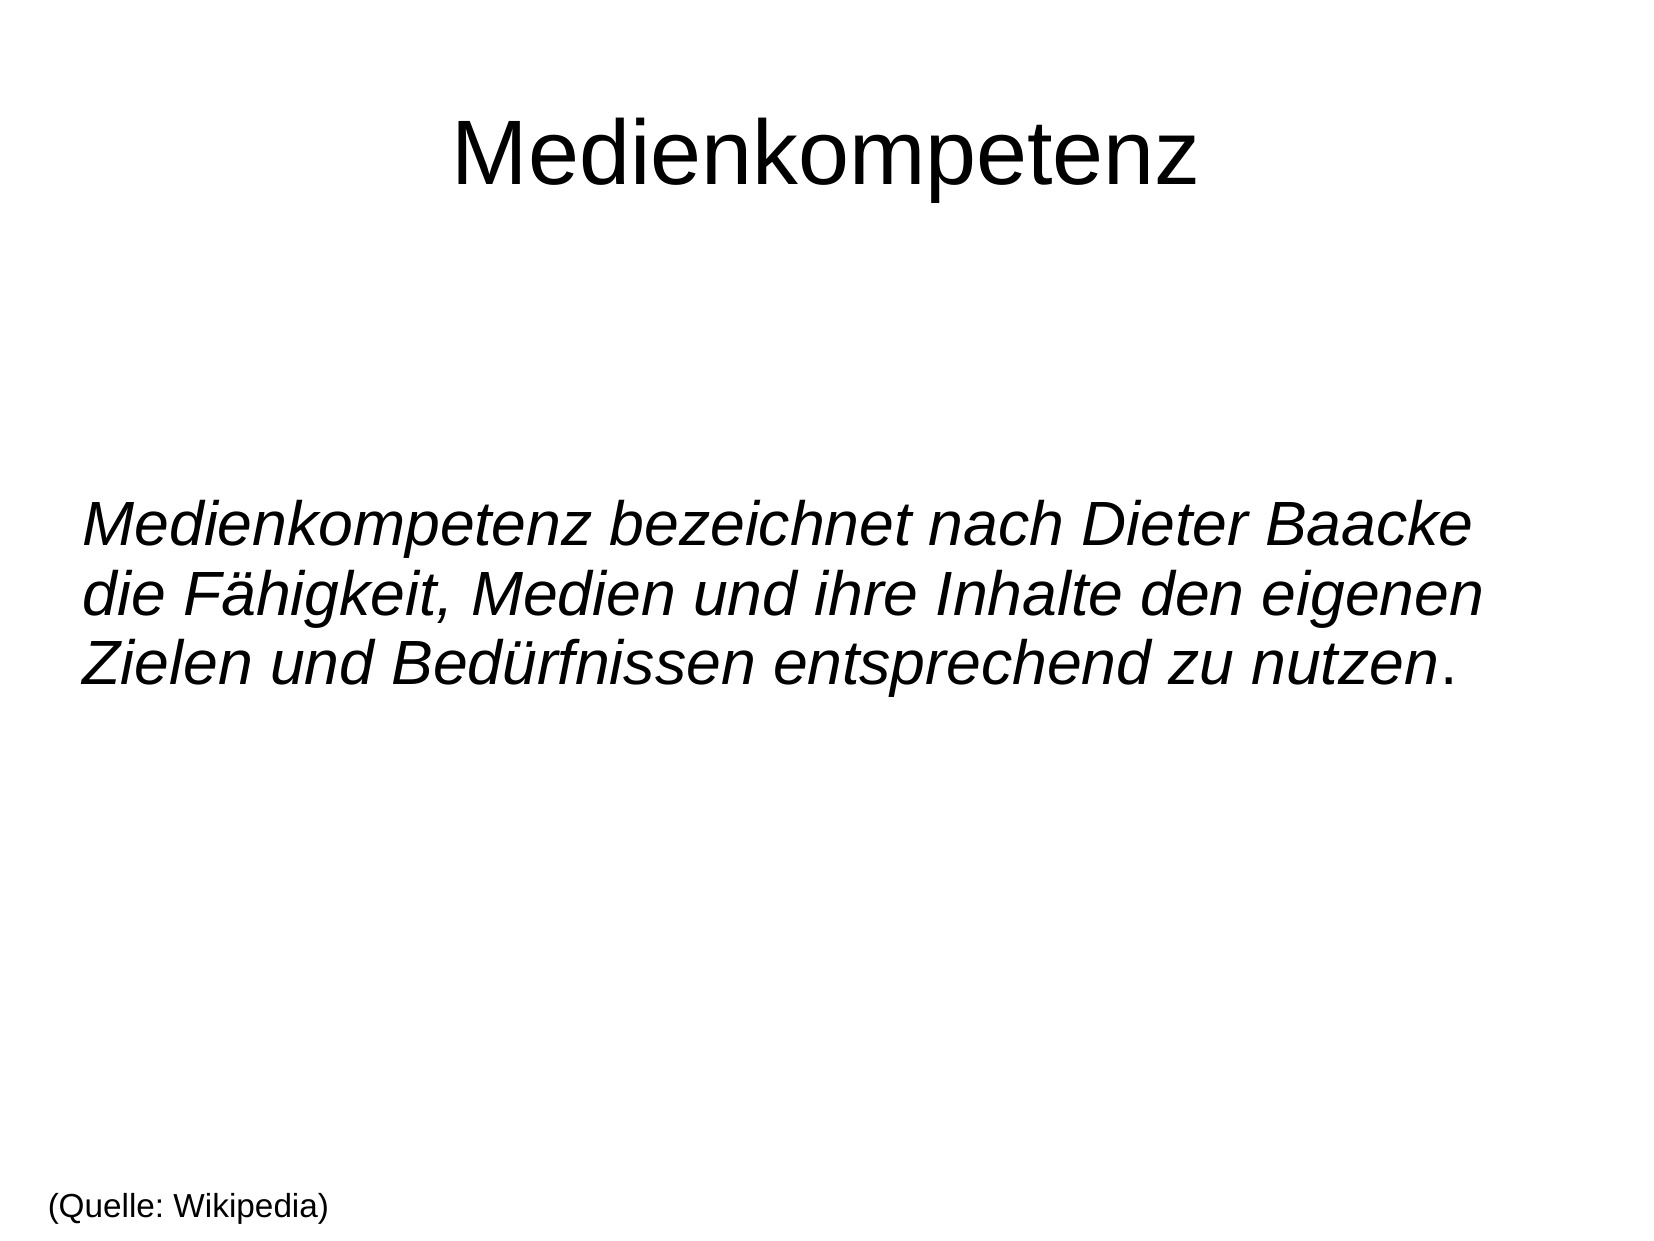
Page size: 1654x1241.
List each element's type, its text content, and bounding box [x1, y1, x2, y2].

text_box (Quelle: Wikipedia) [29, 1157, 355, 1233]
list Medienkompetenz bezeichnet nach Dieter Baacke die Fähigkeit, Medien und ihre Inhalte den eigenen Zielen und Bedürfnissen entsprechend zu nutzen. [82, 290, 1571, 1109]
title Medienkompetenz [82, 49, 1571, 257]
